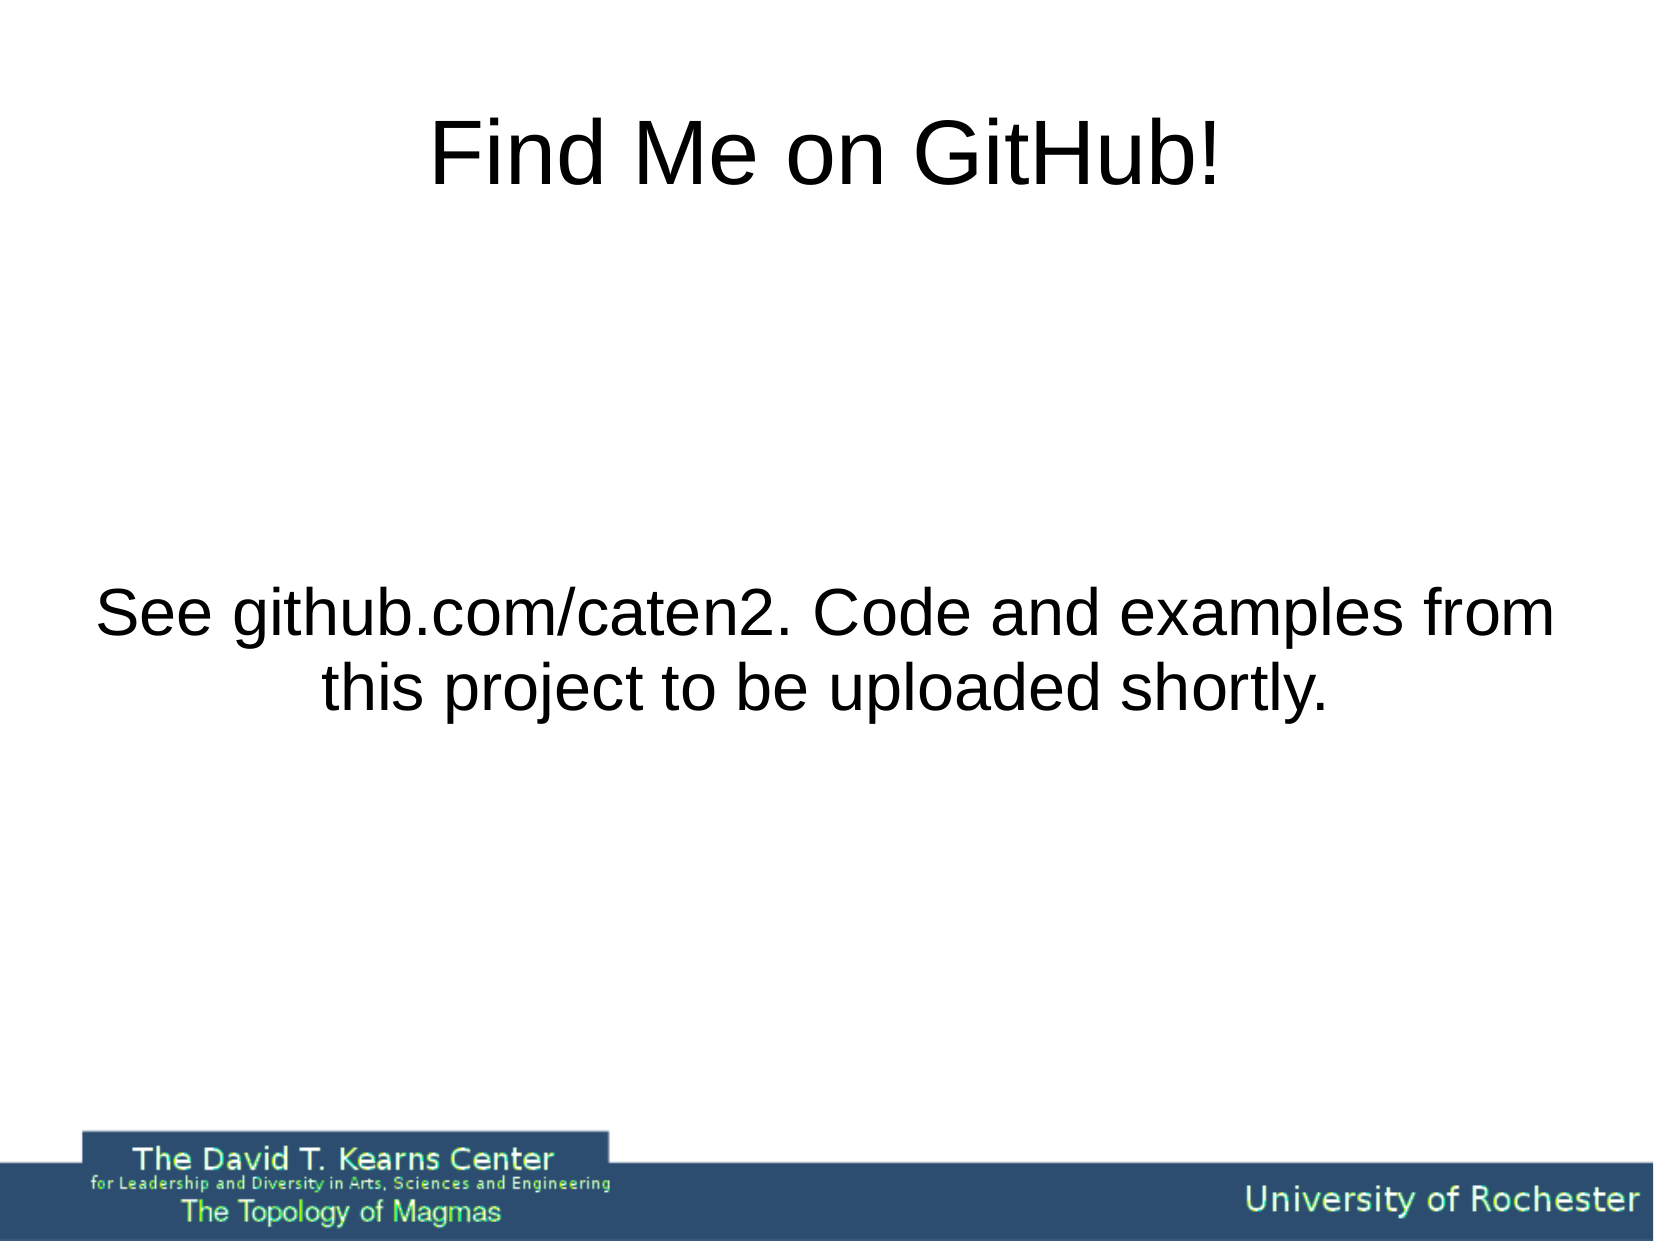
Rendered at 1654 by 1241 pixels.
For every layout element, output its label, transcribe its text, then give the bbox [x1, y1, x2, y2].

title Find Me on GitHub! [82, 49, 1571, 257]
picture [0, 0, 1654, 1241]
subtitle See github.com/caten2. Code and examples from this project to be uploaded shortly. [82, 290, 1571, 1010]
